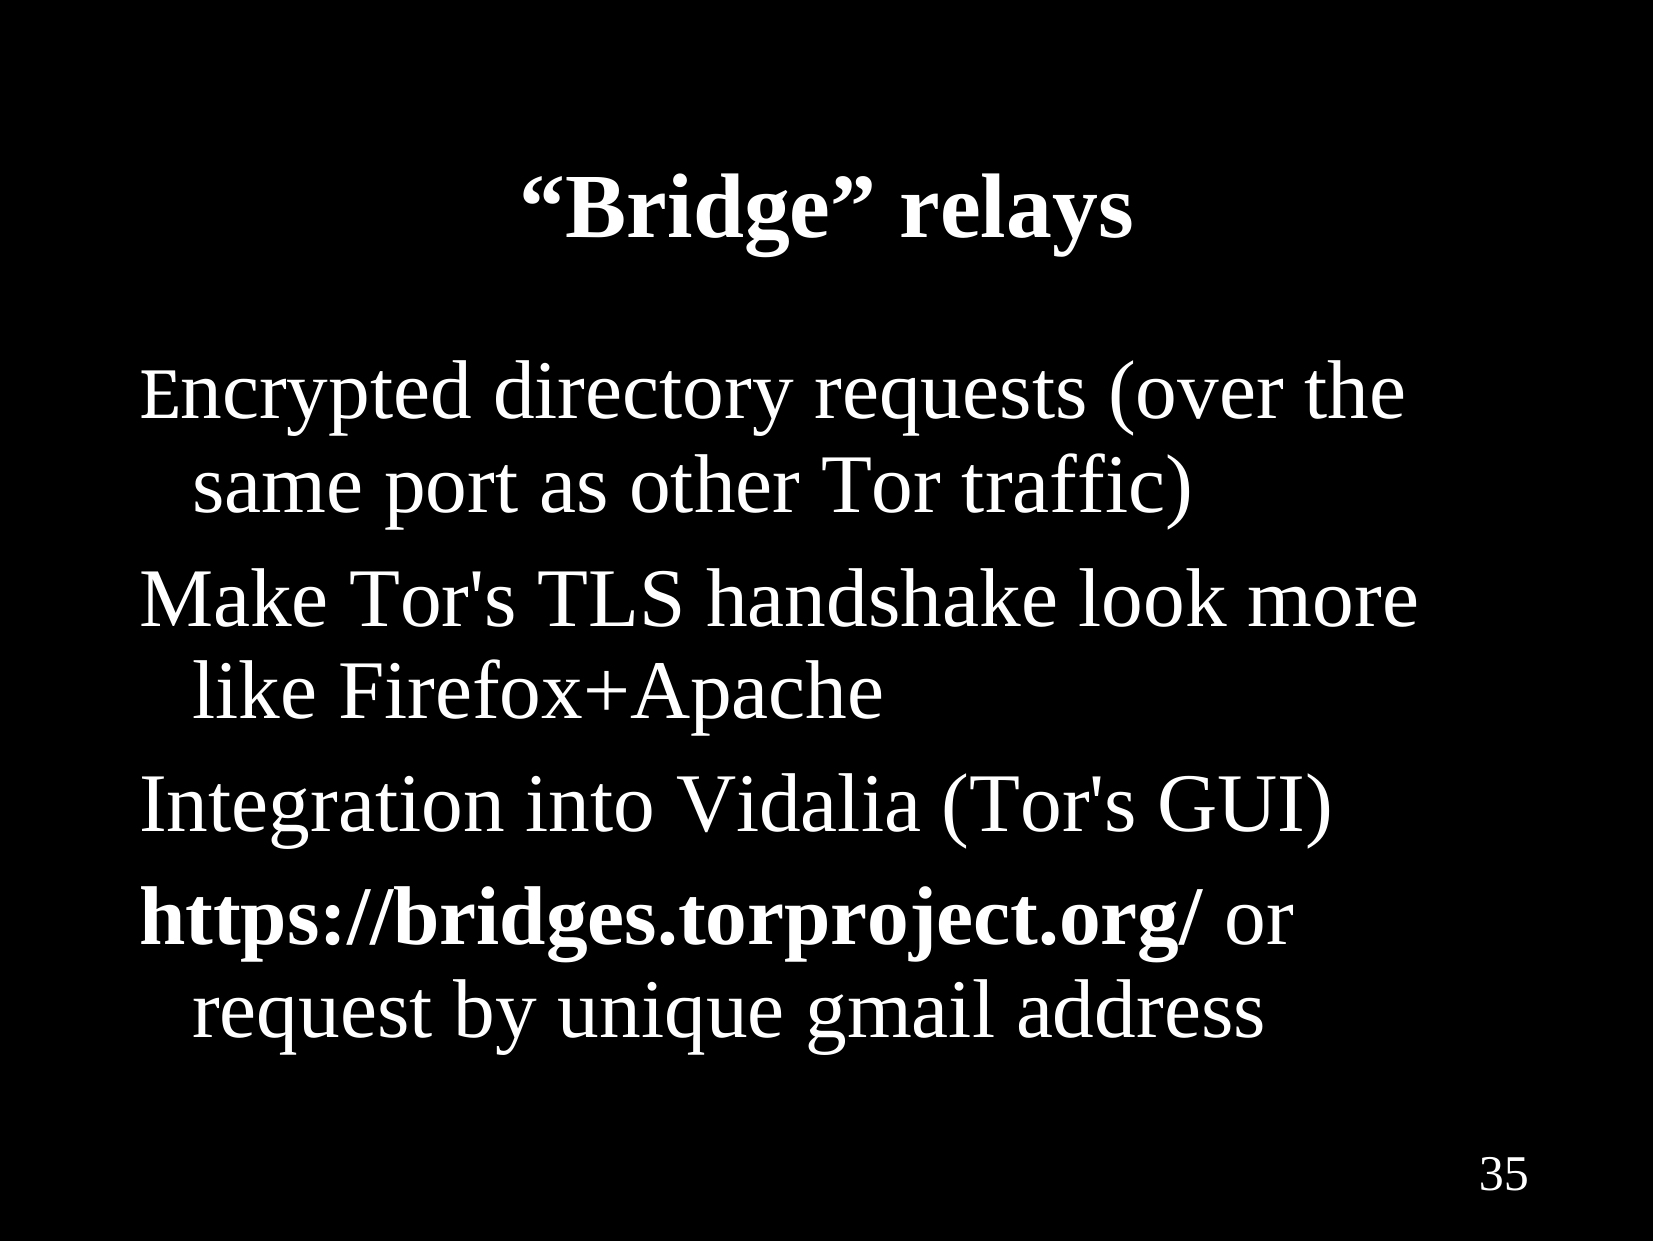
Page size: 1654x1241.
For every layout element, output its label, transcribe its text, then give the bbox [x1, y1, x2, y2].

title “Bridge” relays [121, 102, 1534, 311]
list Encrypted directory requests (over the same port as other Tor traffic) Make Tor's TLS handshake look more like Firefox+Apache Integration into Vidalia (Tor's GUI) https://bridges.torproject.org/ or request by unique gmail address [121, 344, 1534, 1127]
